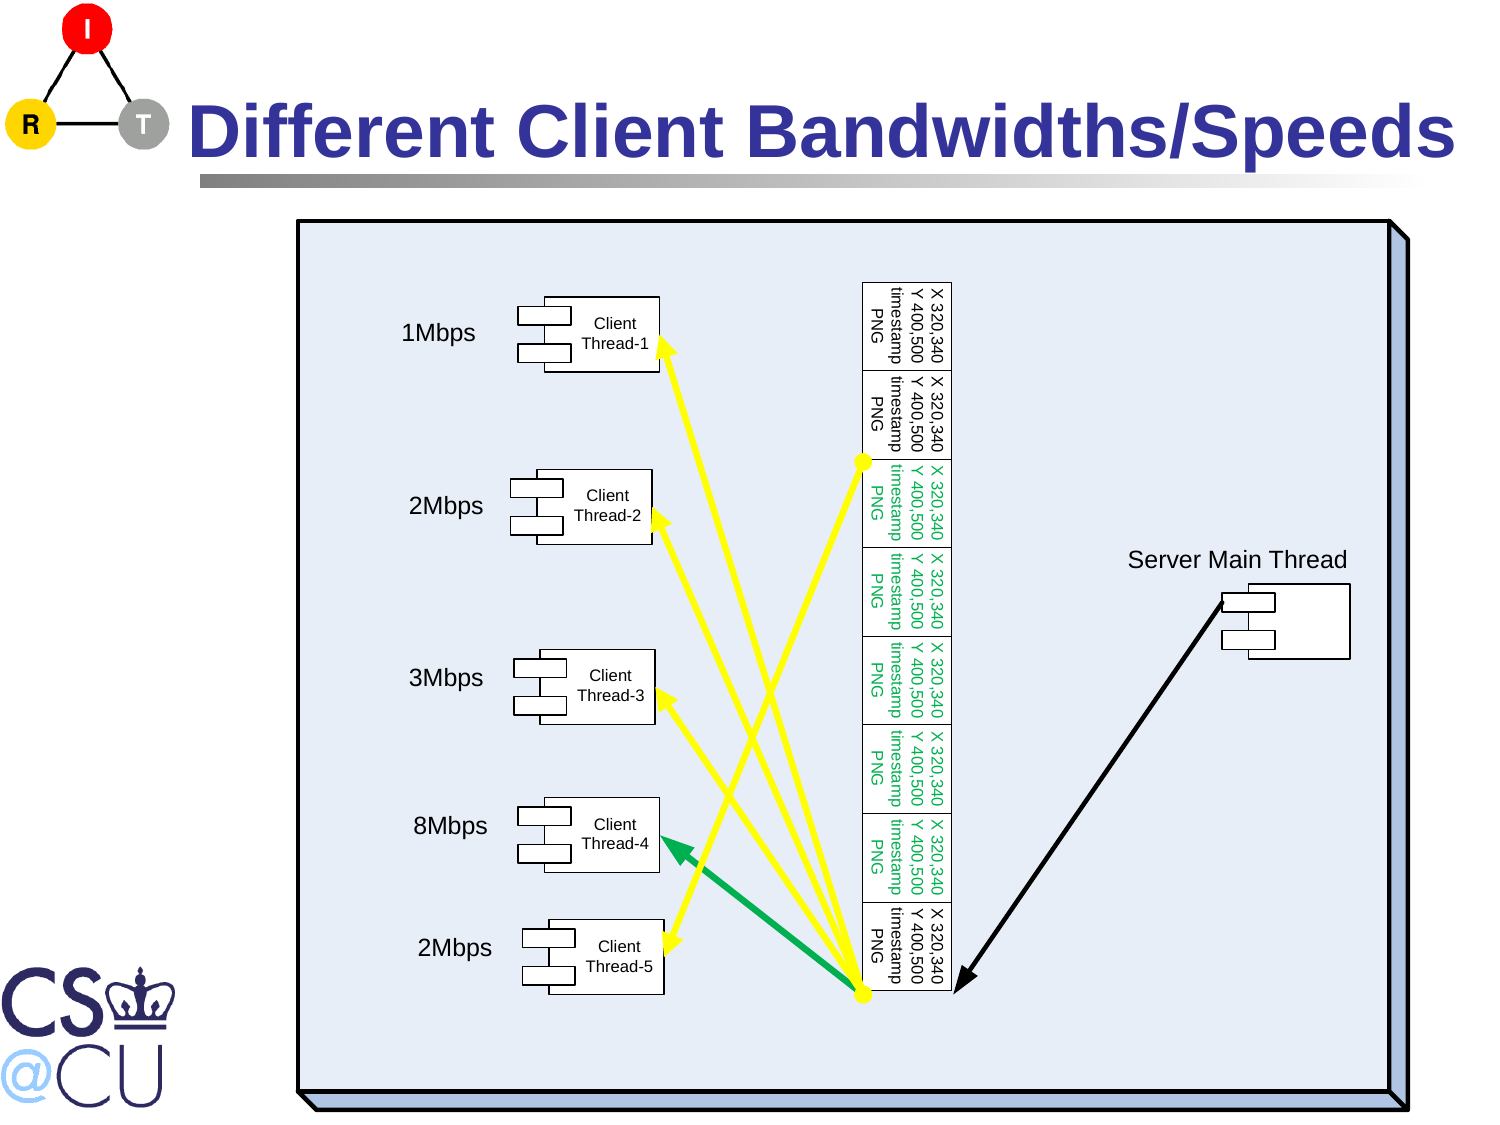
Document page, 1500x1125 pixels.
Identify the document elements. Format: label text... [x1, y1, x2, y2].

picture [0, 0, 173, 154]
chart [290, 176, 1415, 1117]
title Different Client Bandwidths/Speeds [187, 44, 1463, 218]
picture [0, 949, 175, 1125]
